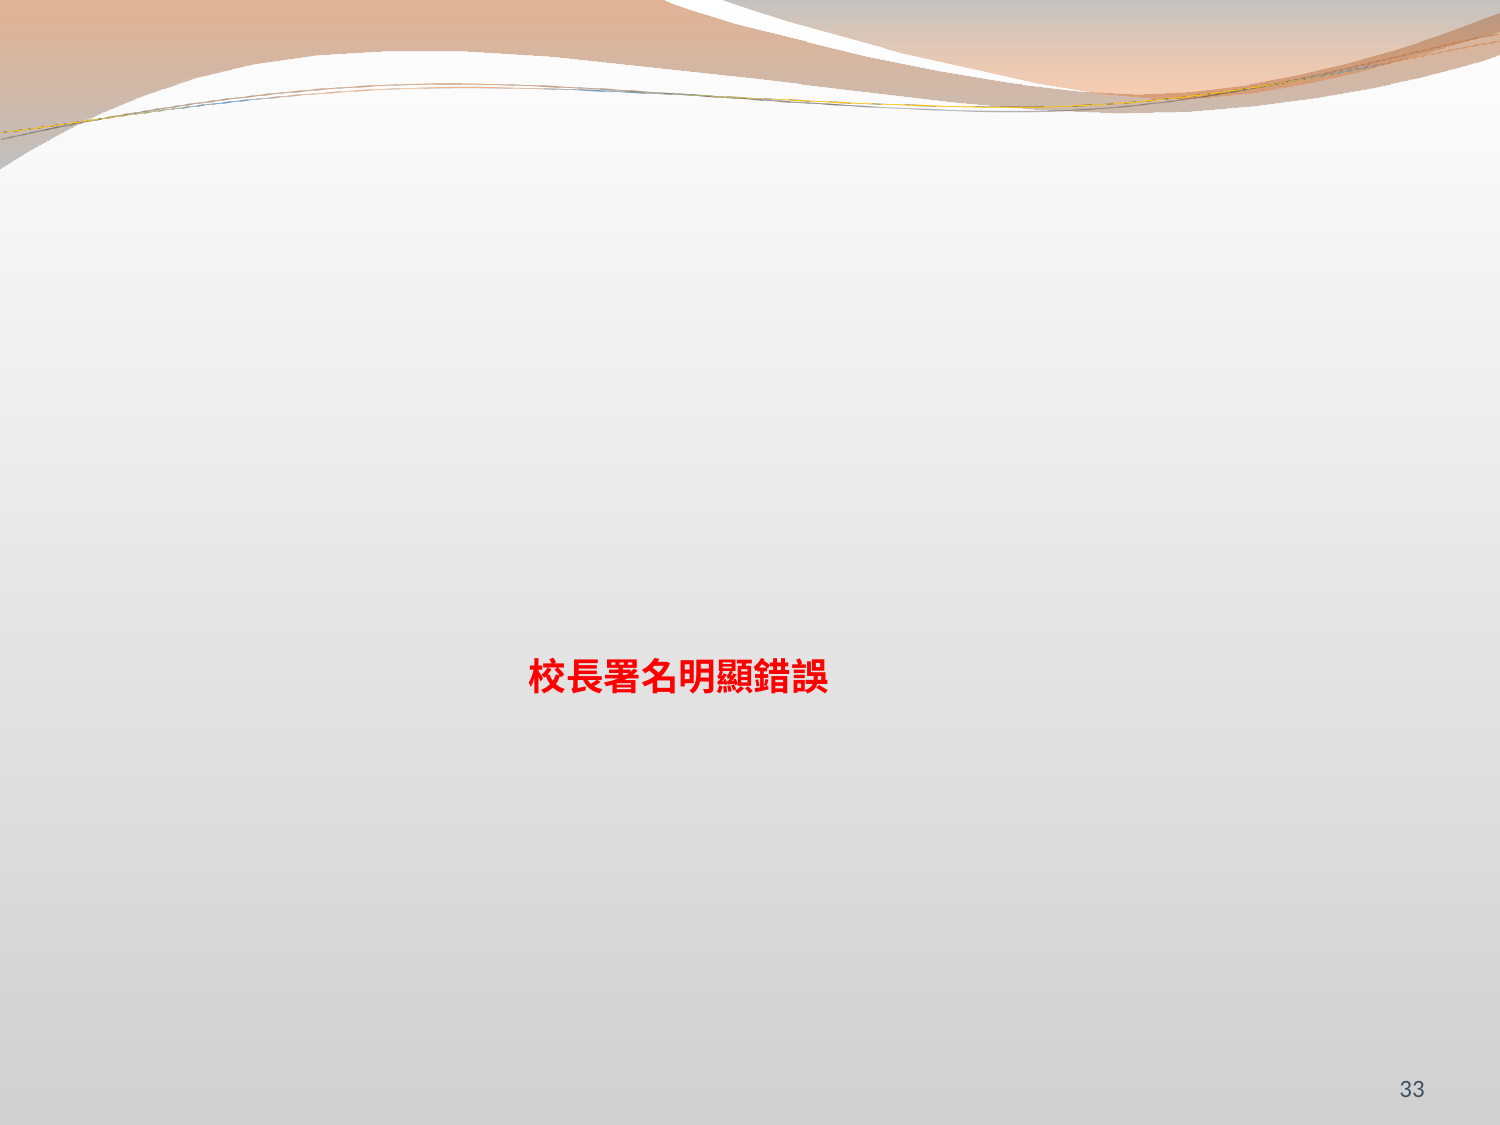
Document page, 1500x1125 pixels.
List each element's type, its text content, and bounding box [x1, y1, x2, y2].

picture [0, 0, 1500, 1071]
text_box 校長署名明顯錯誤 [513, 645, 857, 706]
text_box <編號> [1299, 1071, 1426, 1103]
